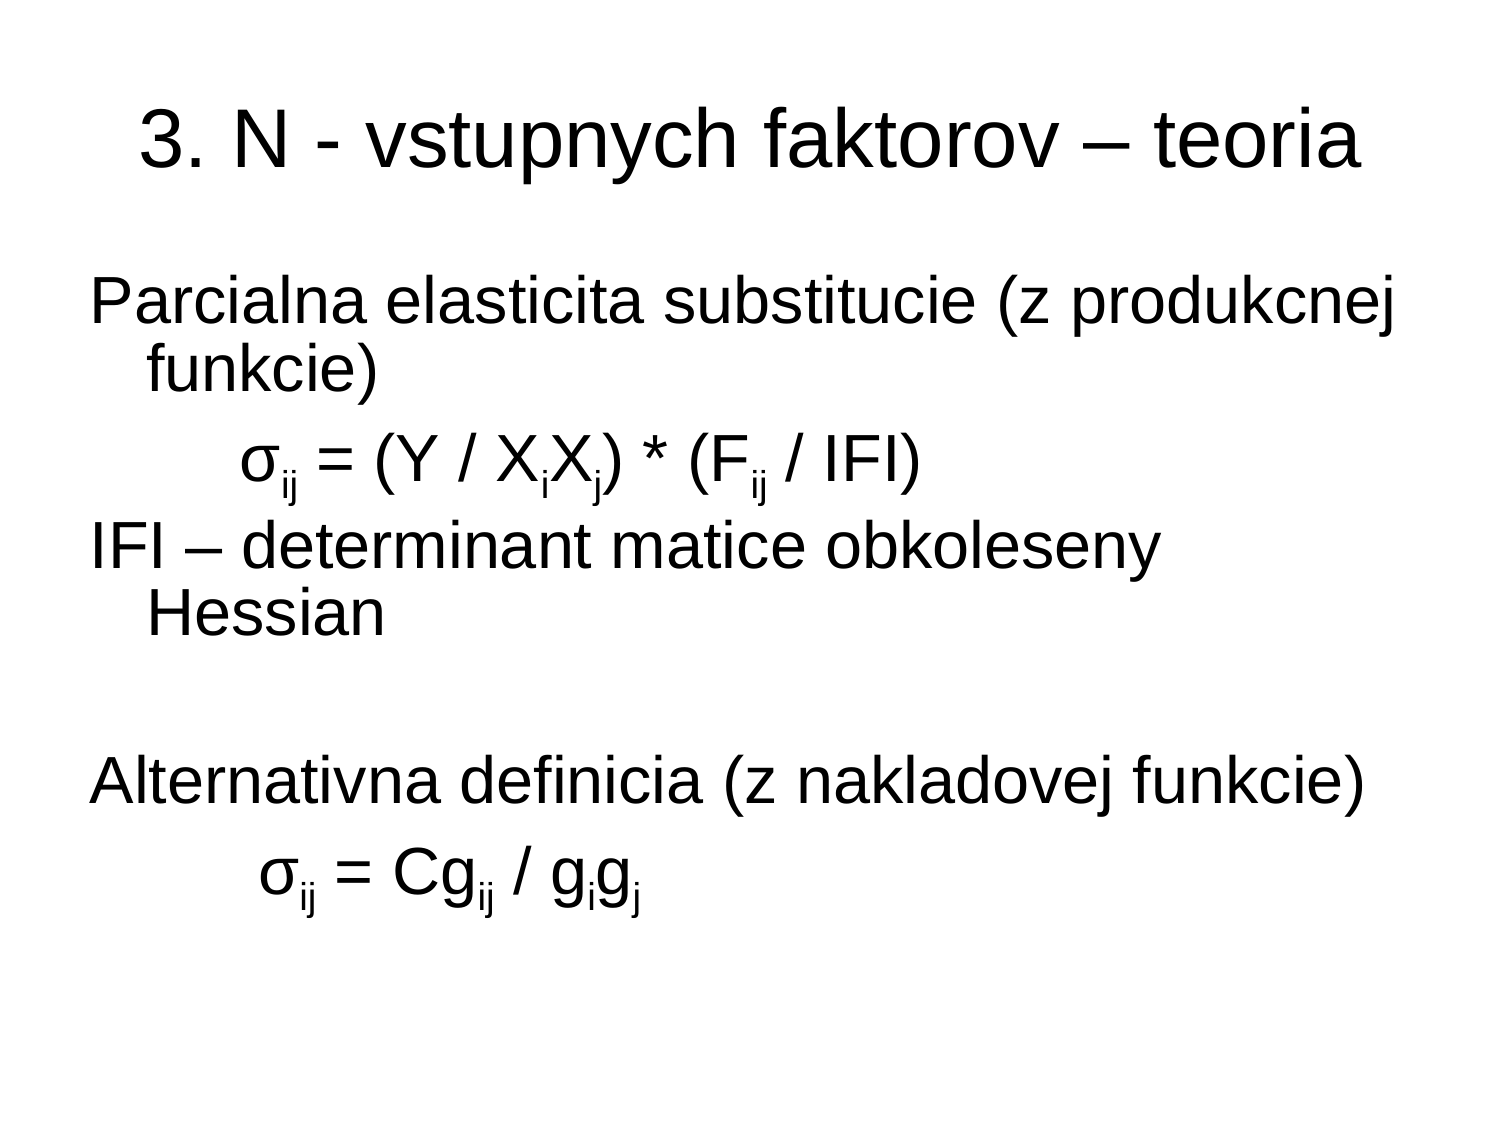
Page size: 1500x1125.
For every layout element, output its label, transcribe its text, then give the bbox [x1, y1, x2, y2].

list Parcialna elasticita substitucie (z produkcnej funkcie) σij = (Y / XiXj) * (Fij / IFI) IFI – determinant matice obkoleseny Hessian Alternativna definicia (z nakladovej funkcie) σij = Cgij / gigj [75, 262, 1426, 1029]
title 3. N - vstupnych faktorov – teoria [75, 45, 1426, 233]
